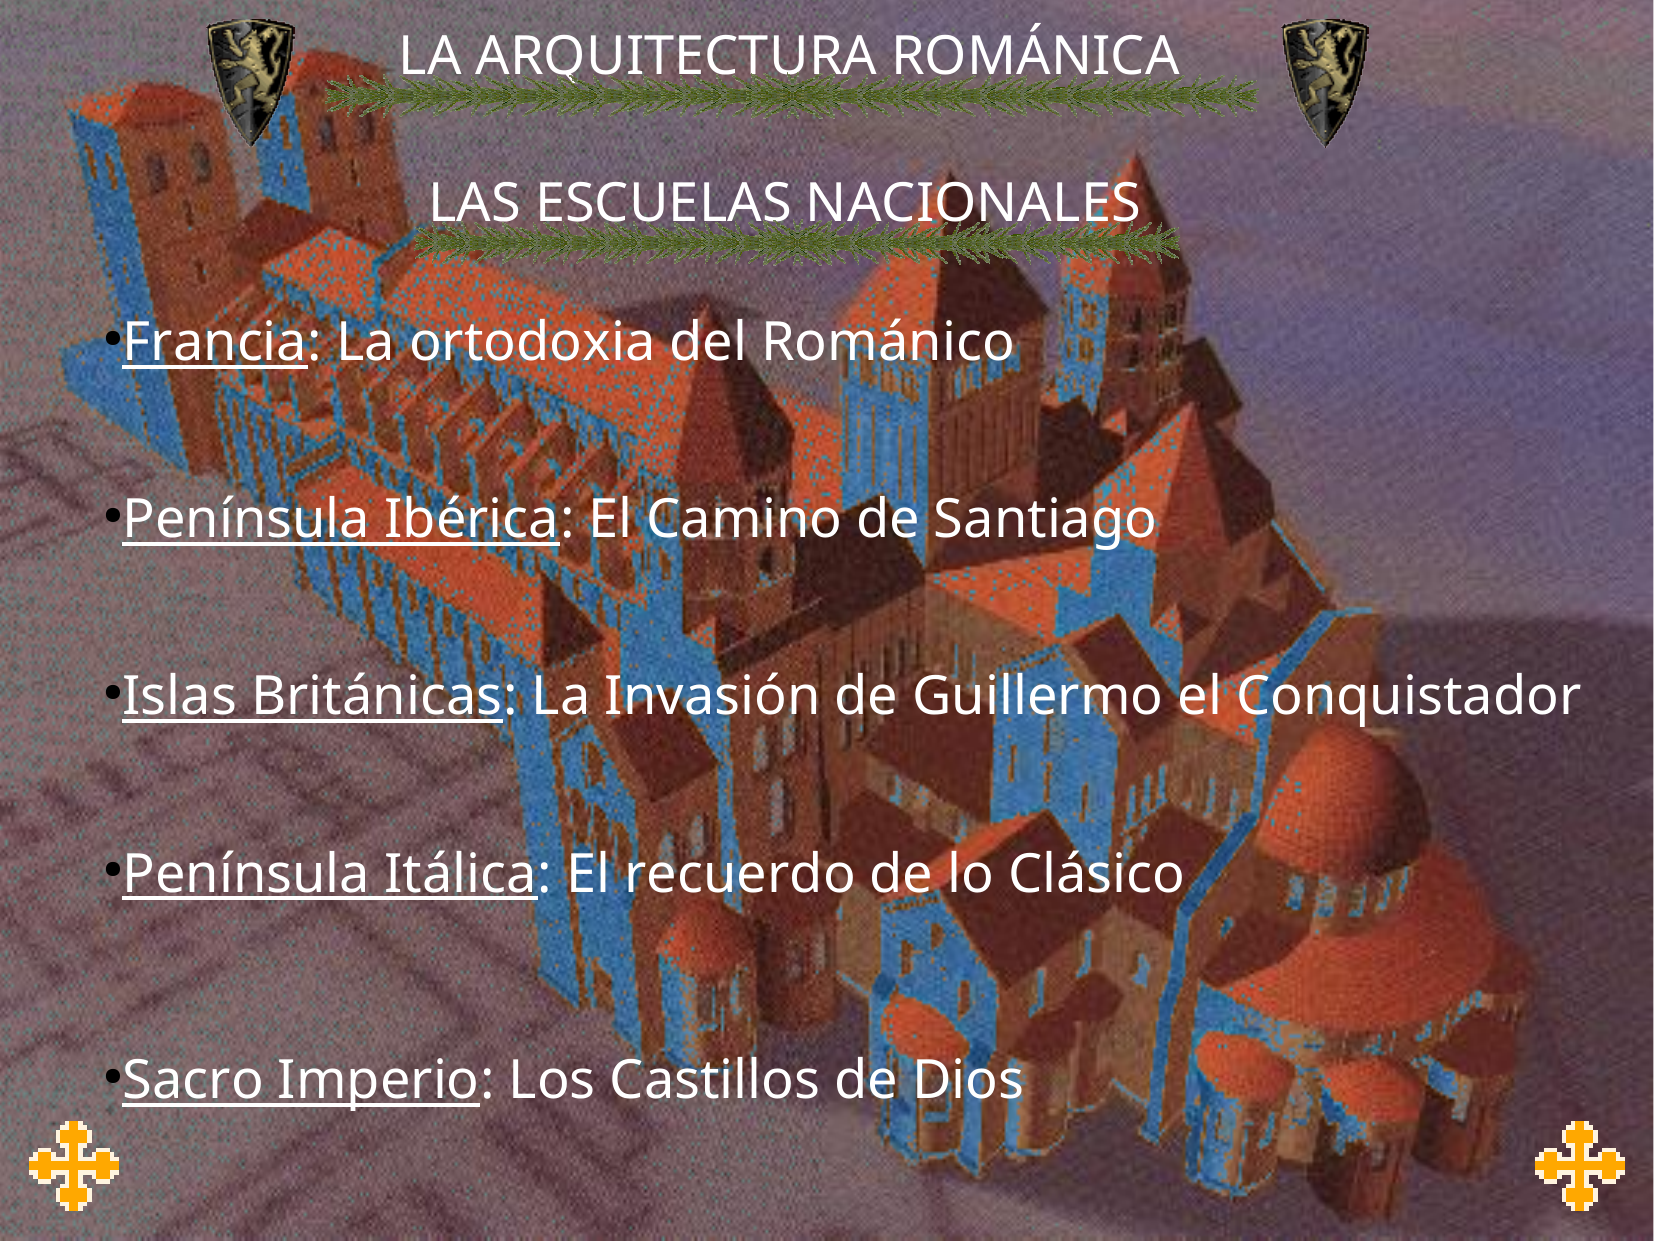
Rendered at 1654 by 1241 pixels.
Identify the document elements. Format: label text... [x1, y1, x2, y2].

text_box Península Itálica: El recuerdo de lo Clásico [88, 826, 1246, 907]
text_box Islas Británicas: La Invasión de Guillermo el Conquistador [88, 649, 1614, 730]
text_box Francia: La ortodoxia del Románico [88, 295, 1076, 376]
text_box LA ARQUITECTURA ROMÁNICA [383, 8, 1214, 71]
text_box Península Ibérica: El Camino de Santiago [88, 472, 1231, 553]
picture [0, 0, 1654, 1241]
text_box LAS ESCUELAS NACIONALES [413, 156, 1169, 218]
text_box Sacro Imperio: Los Castillos de Dios [88, 1033, 1047, 1114]
